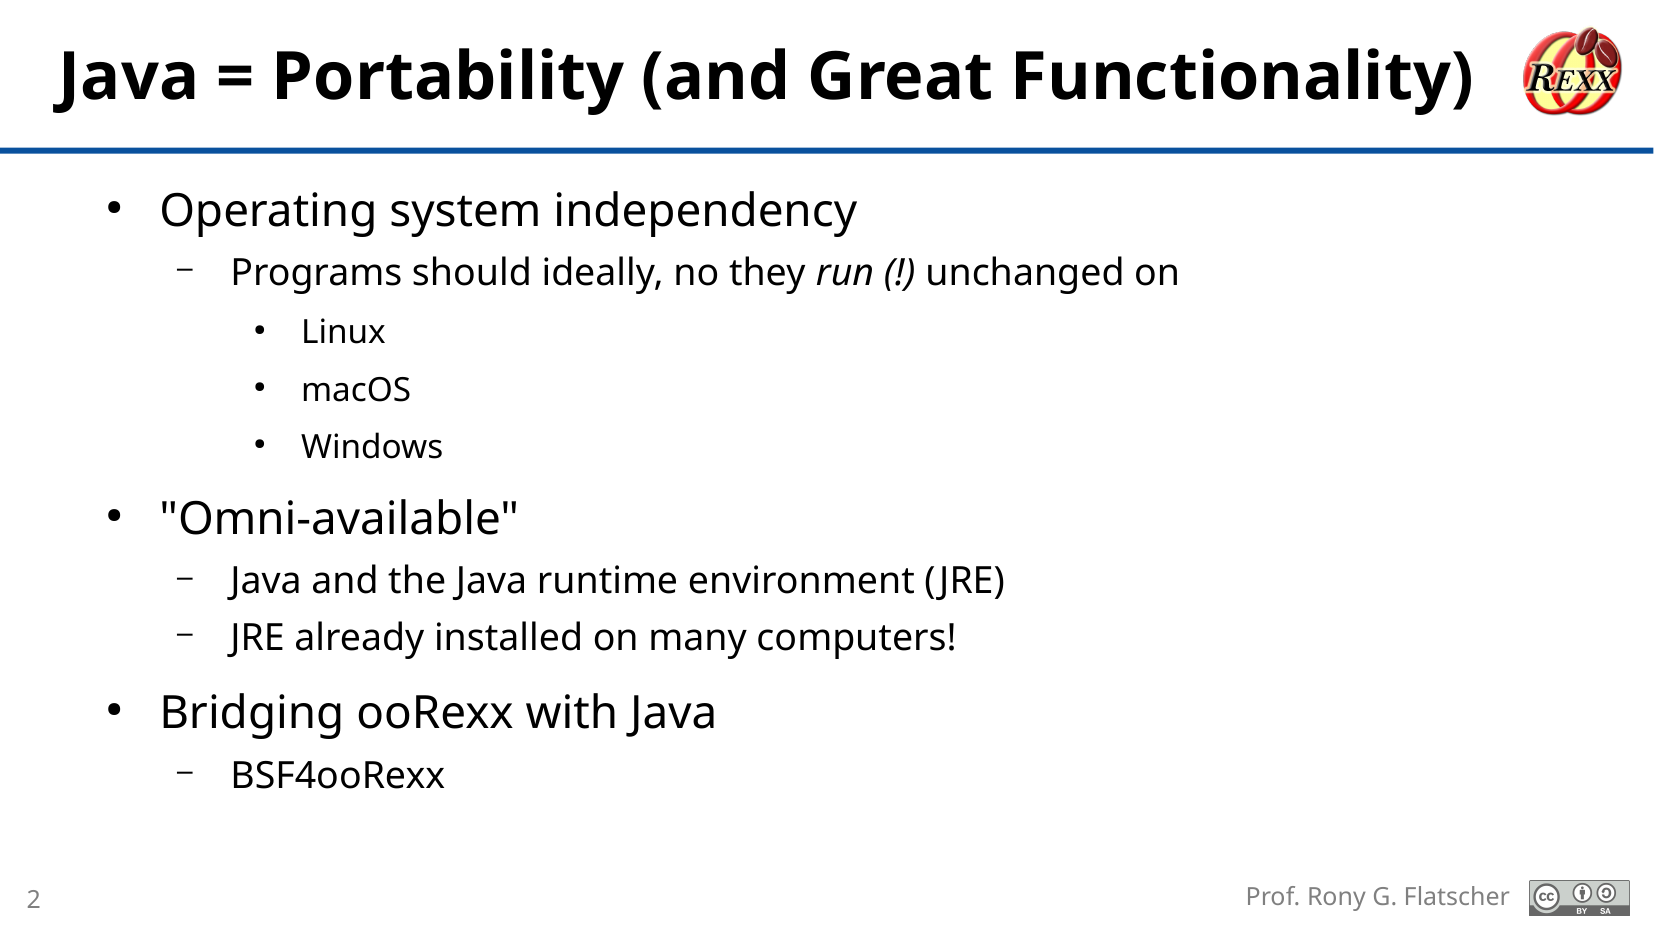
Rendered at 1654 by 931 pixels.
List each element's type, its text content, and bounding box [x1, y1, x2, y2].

list Operating system independency Programs should ideally, no they run (!) unchanged on Linux macOS Windows "Omni-available" Java and the Java runtime environment (JRE) JRE already installed on many computers! Bridging ooRexx with Java BSF4ooRexx [88, 177, 1577, 857]
title Java = Portability (and Great Functionality) [0, 0, 1625, 148]
